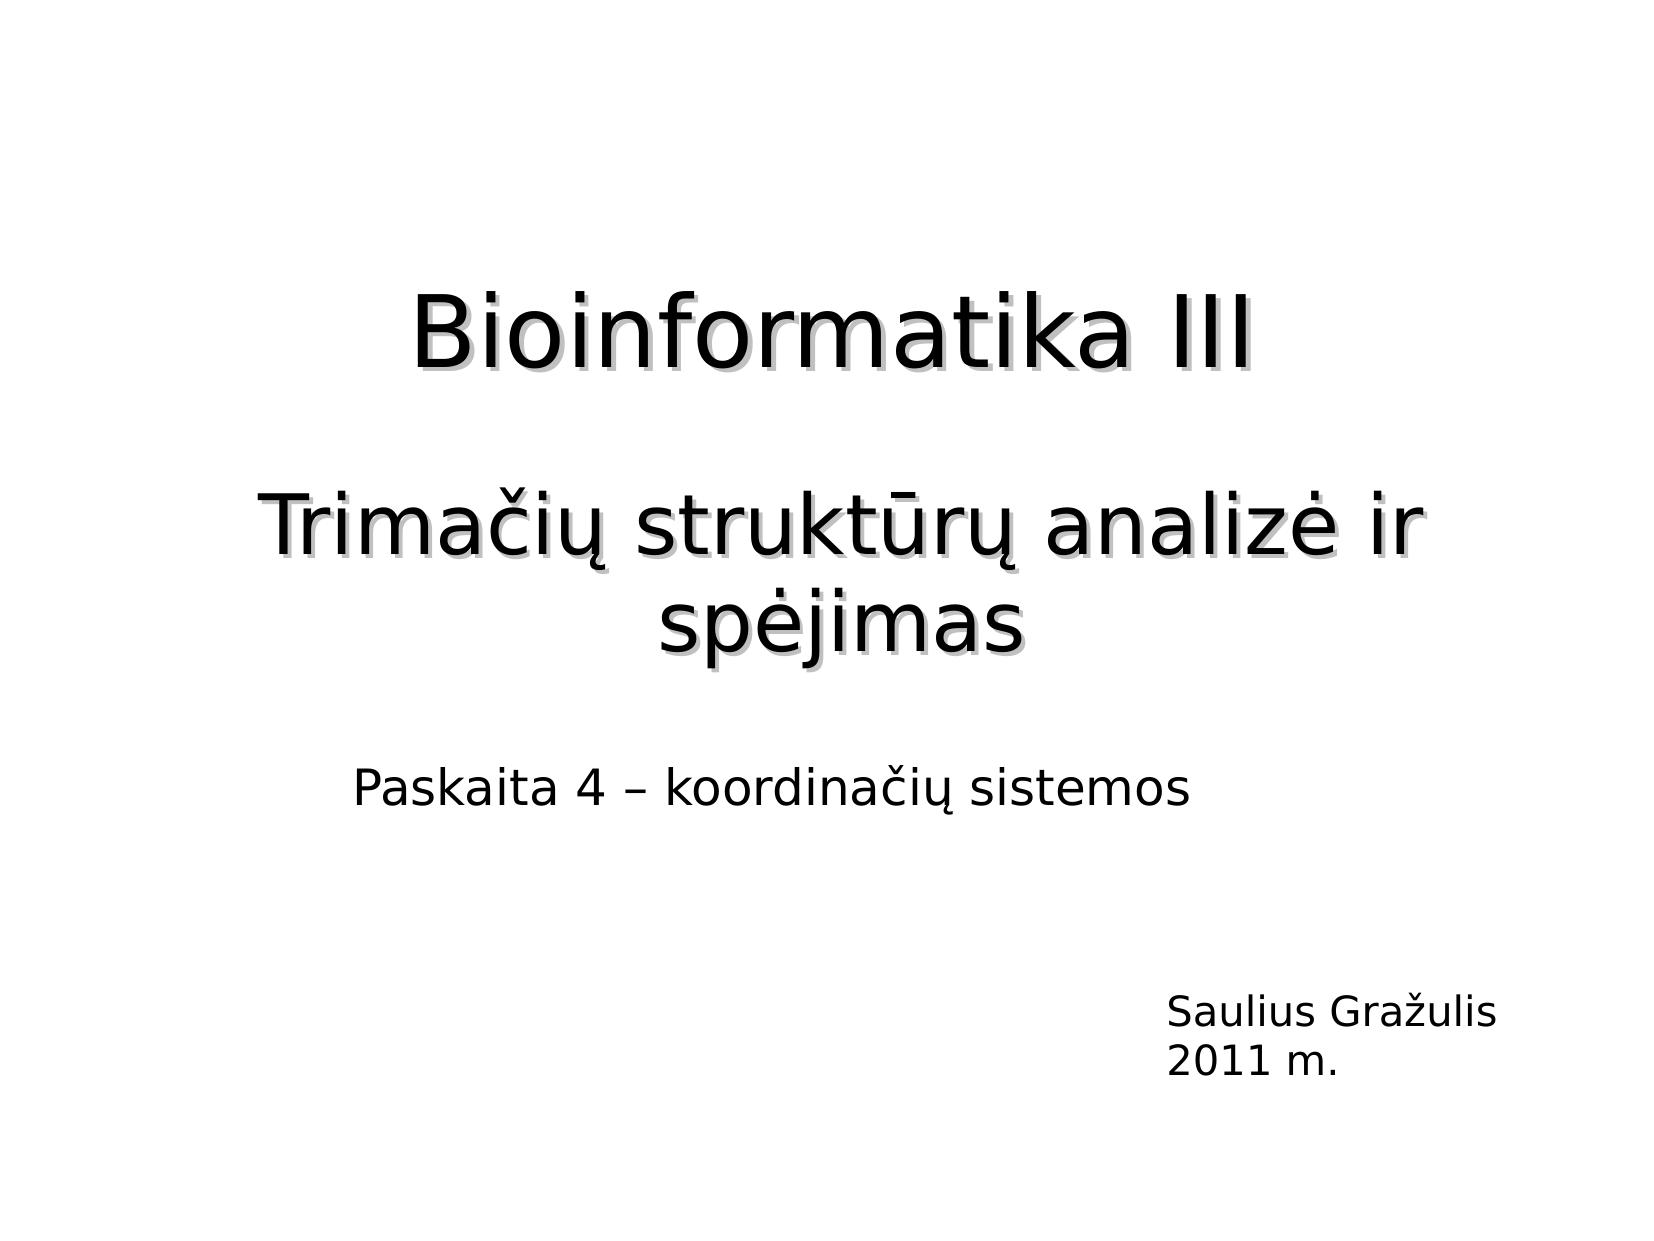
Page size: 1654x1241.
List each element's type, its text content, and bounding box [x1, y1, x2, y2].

title Bioinformatika III [88, 236, 1577, 429]
text_box Trimačių struktūrų analizė ir spėjimas [206, 470, 1477, 680]
text_box Paskaita 4 – koordinačių sistemos [337, 751, 1351, 826]
text_box Saulius Gražulis 2011 m. [1151, 980, 1566, 1093]
